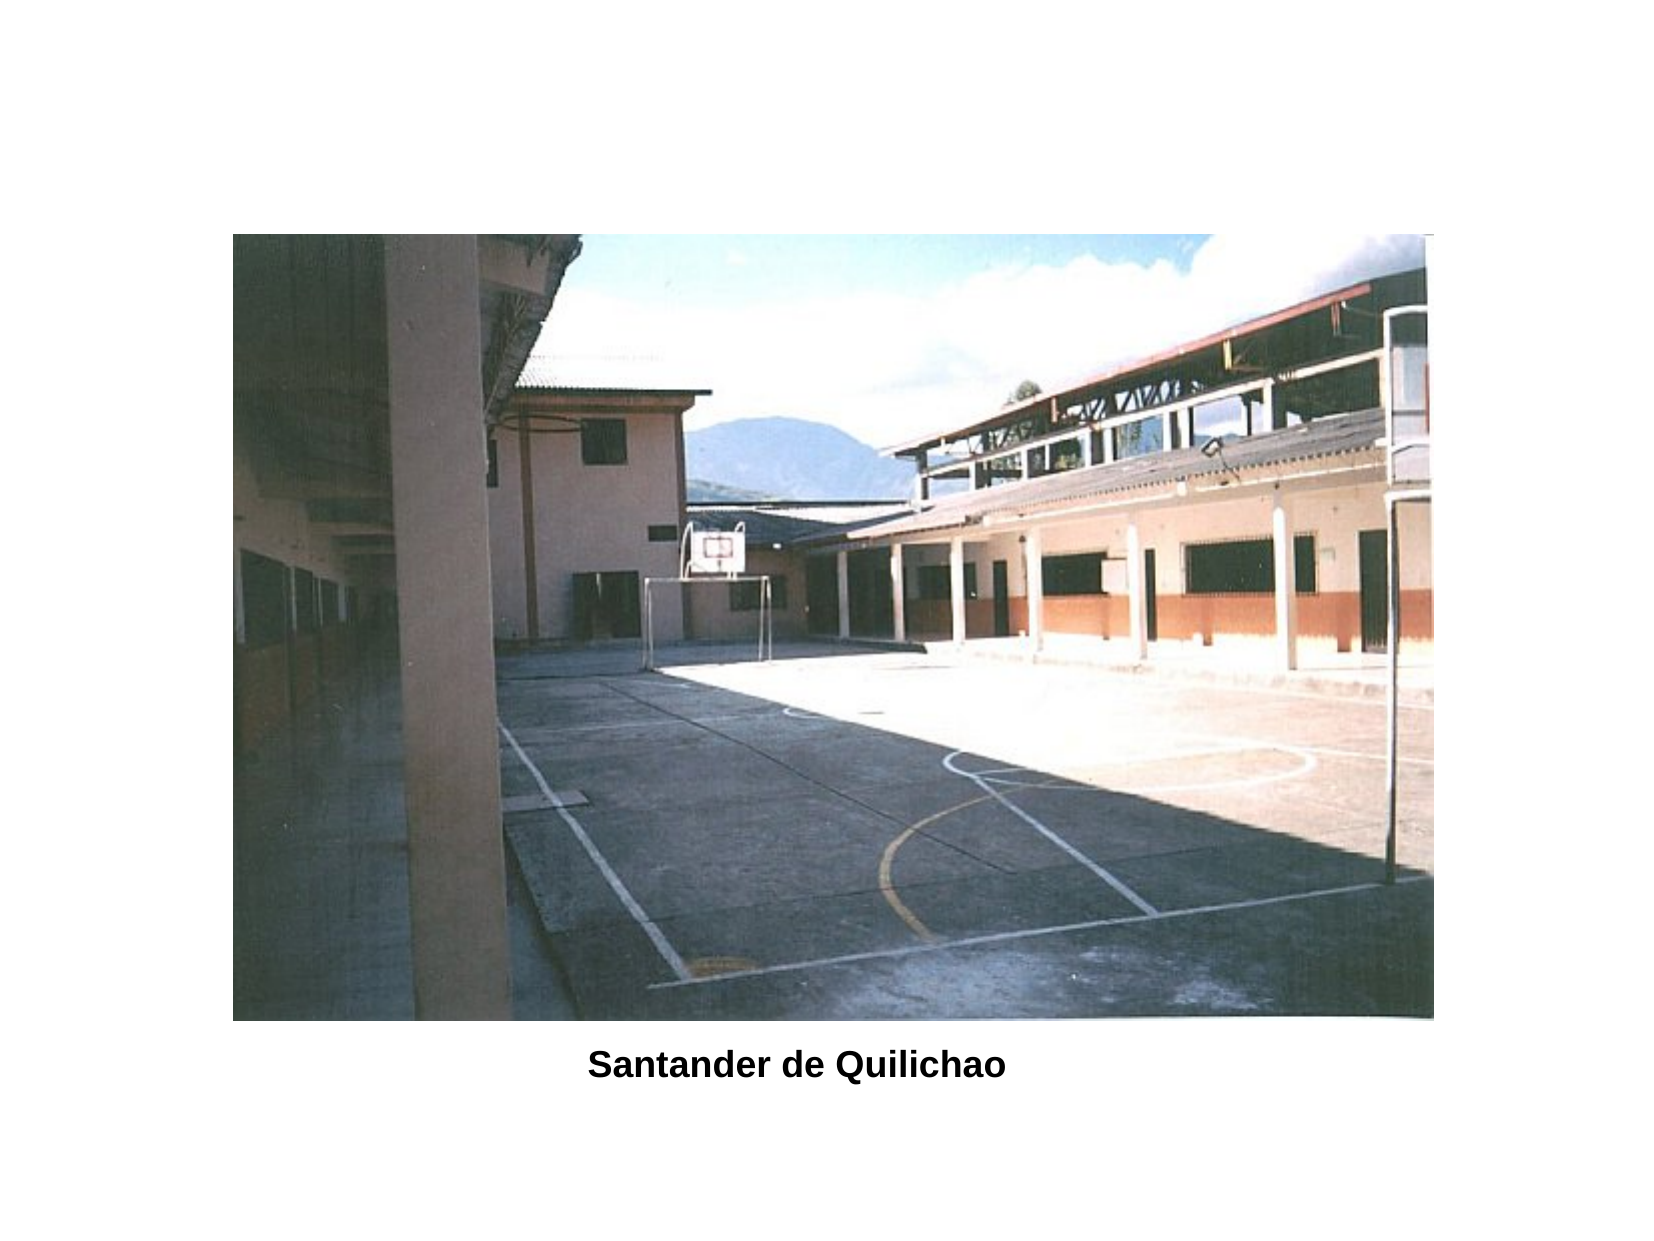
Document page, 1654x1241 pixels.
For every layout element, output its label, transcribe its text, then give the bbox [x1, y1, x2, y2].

text_box Santander de Quilichao [383, 1035, 1211, 1094]
picture [233, 234, 1434, 1021]
